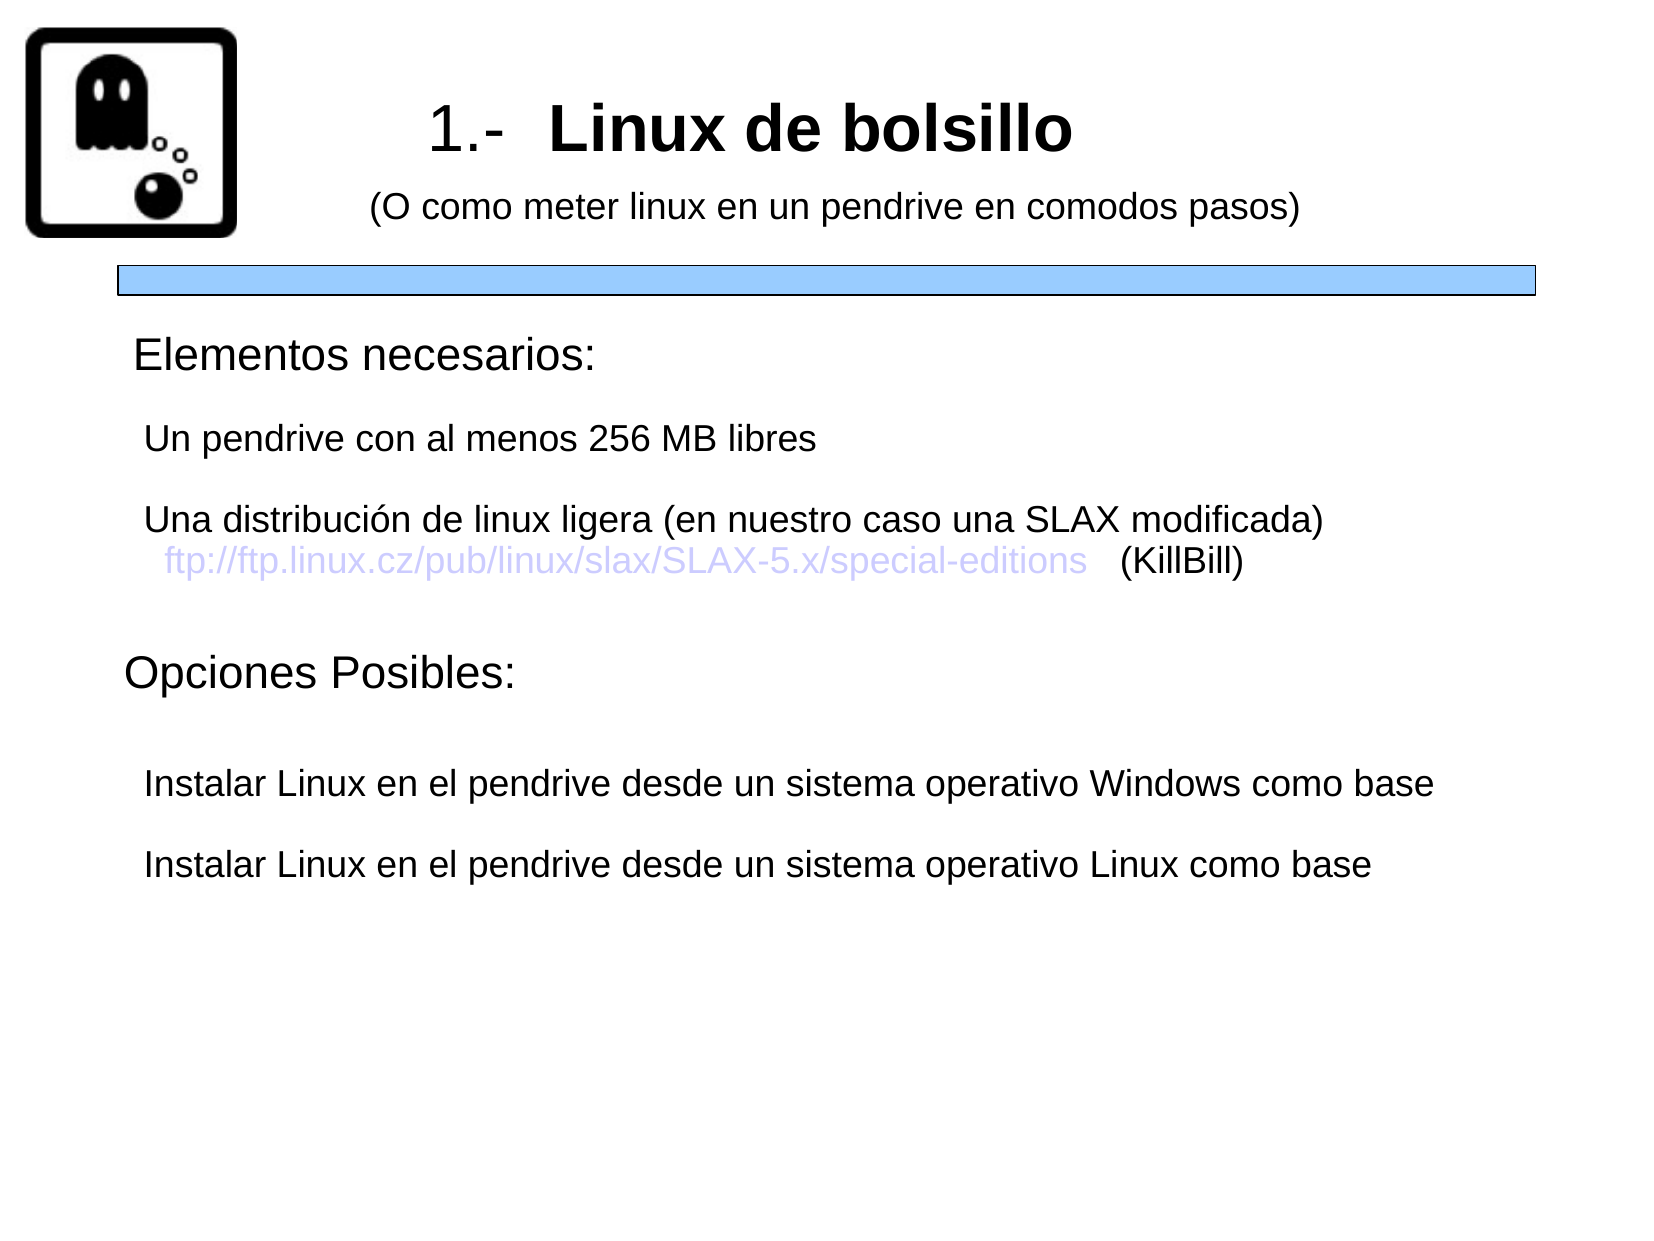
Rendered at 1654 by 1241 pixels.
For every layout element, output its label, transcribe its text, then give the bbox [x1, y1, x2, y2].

text_box Instalar Linux en el pendrive desde un sistema operativo Windows como base Instalar Linux en el pendrive desde un sistema operativo Linux como base [118, 757, 1536, 899]
picture [24, 27, 237, 238]
text_box 1.- [413, 88, 521, 179]
text_box [118, 265, 1536, 296]
text_box Elementos necesarios: [118, 324, 612, 391]
text_box (O como meter linux en un pendrive en comodos pasos)‏ [354, 179, 1317, 237]
text_box Linux de bolsillo [521, 88, 1152, 178]
text_box Opciones Posibles: [109, 642, 532, 709]
text_box Un pendrive con al menos 256 MB libres Una distribución de linux ligera (en nuestro caso una SLAX modificada) ftp://ftp.linux.cz/pub/linux/slax/SLAX-5.x/special-editions (KillBill)‏ [118, 413, 1536, 597]
